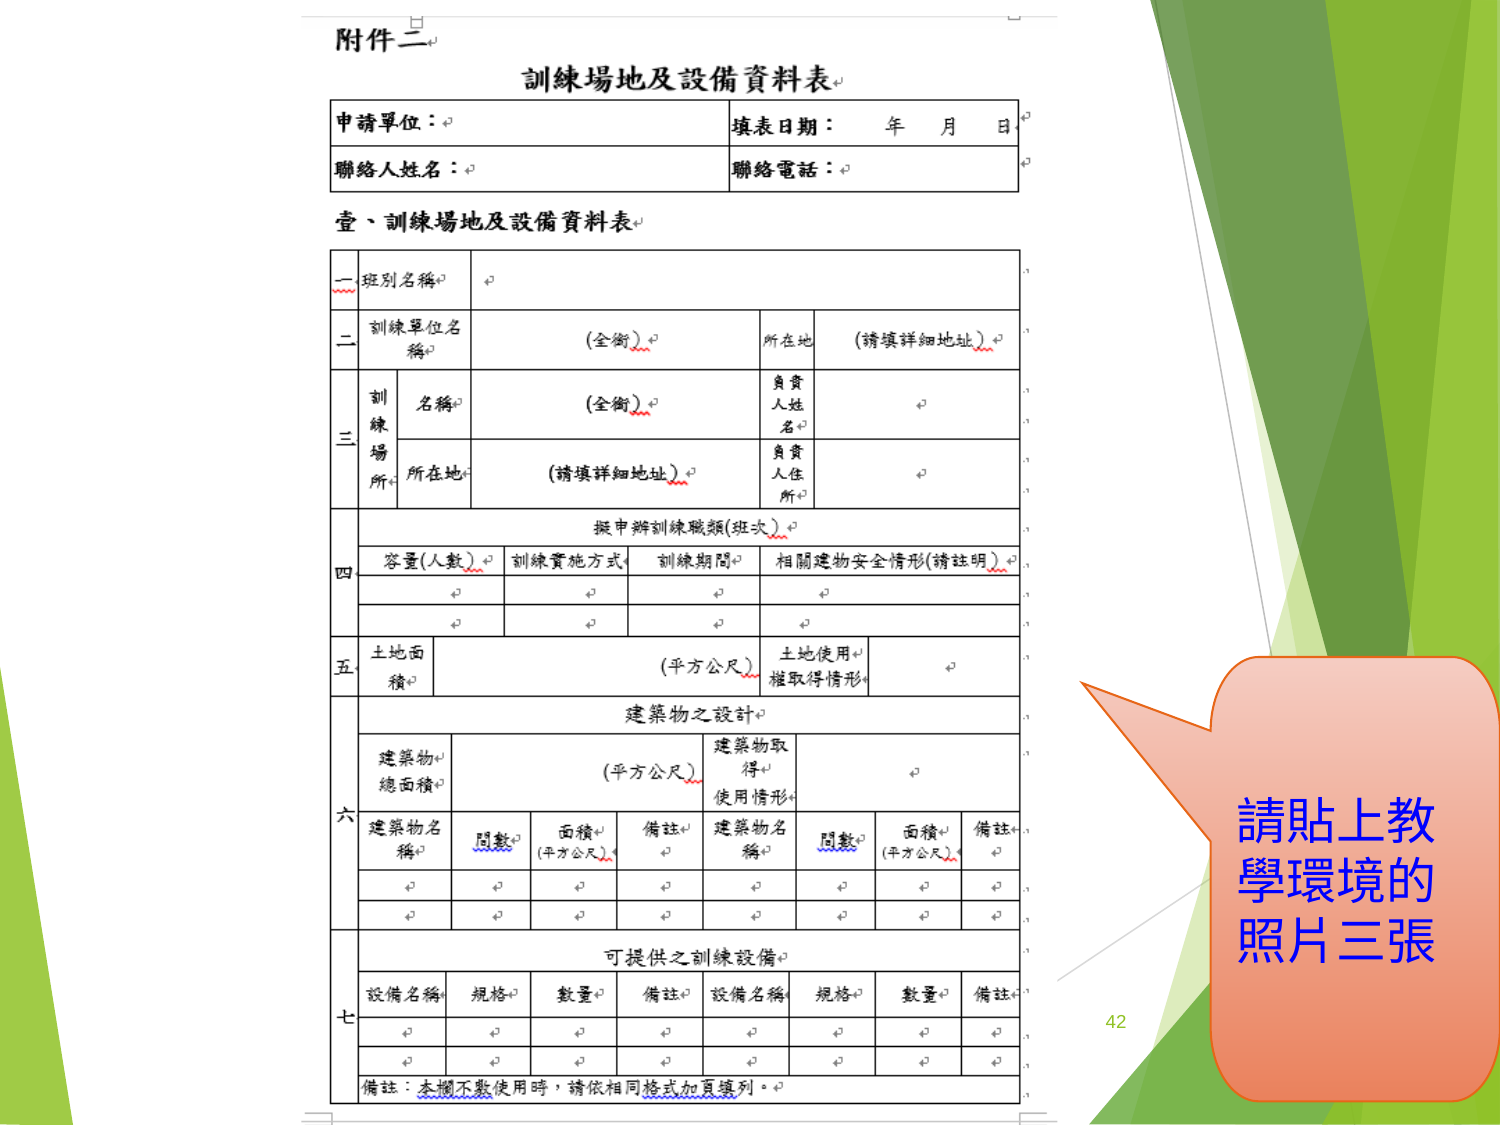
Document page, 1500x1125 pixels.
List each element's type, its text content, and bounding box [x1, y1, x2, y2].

text_box 請貼上教學環境的照片三張 [1082, 656, 1500, 1102]
picture [301, 16, 1058, 1125]
text_box <編號> [1058, 991, 1142, 1052]
